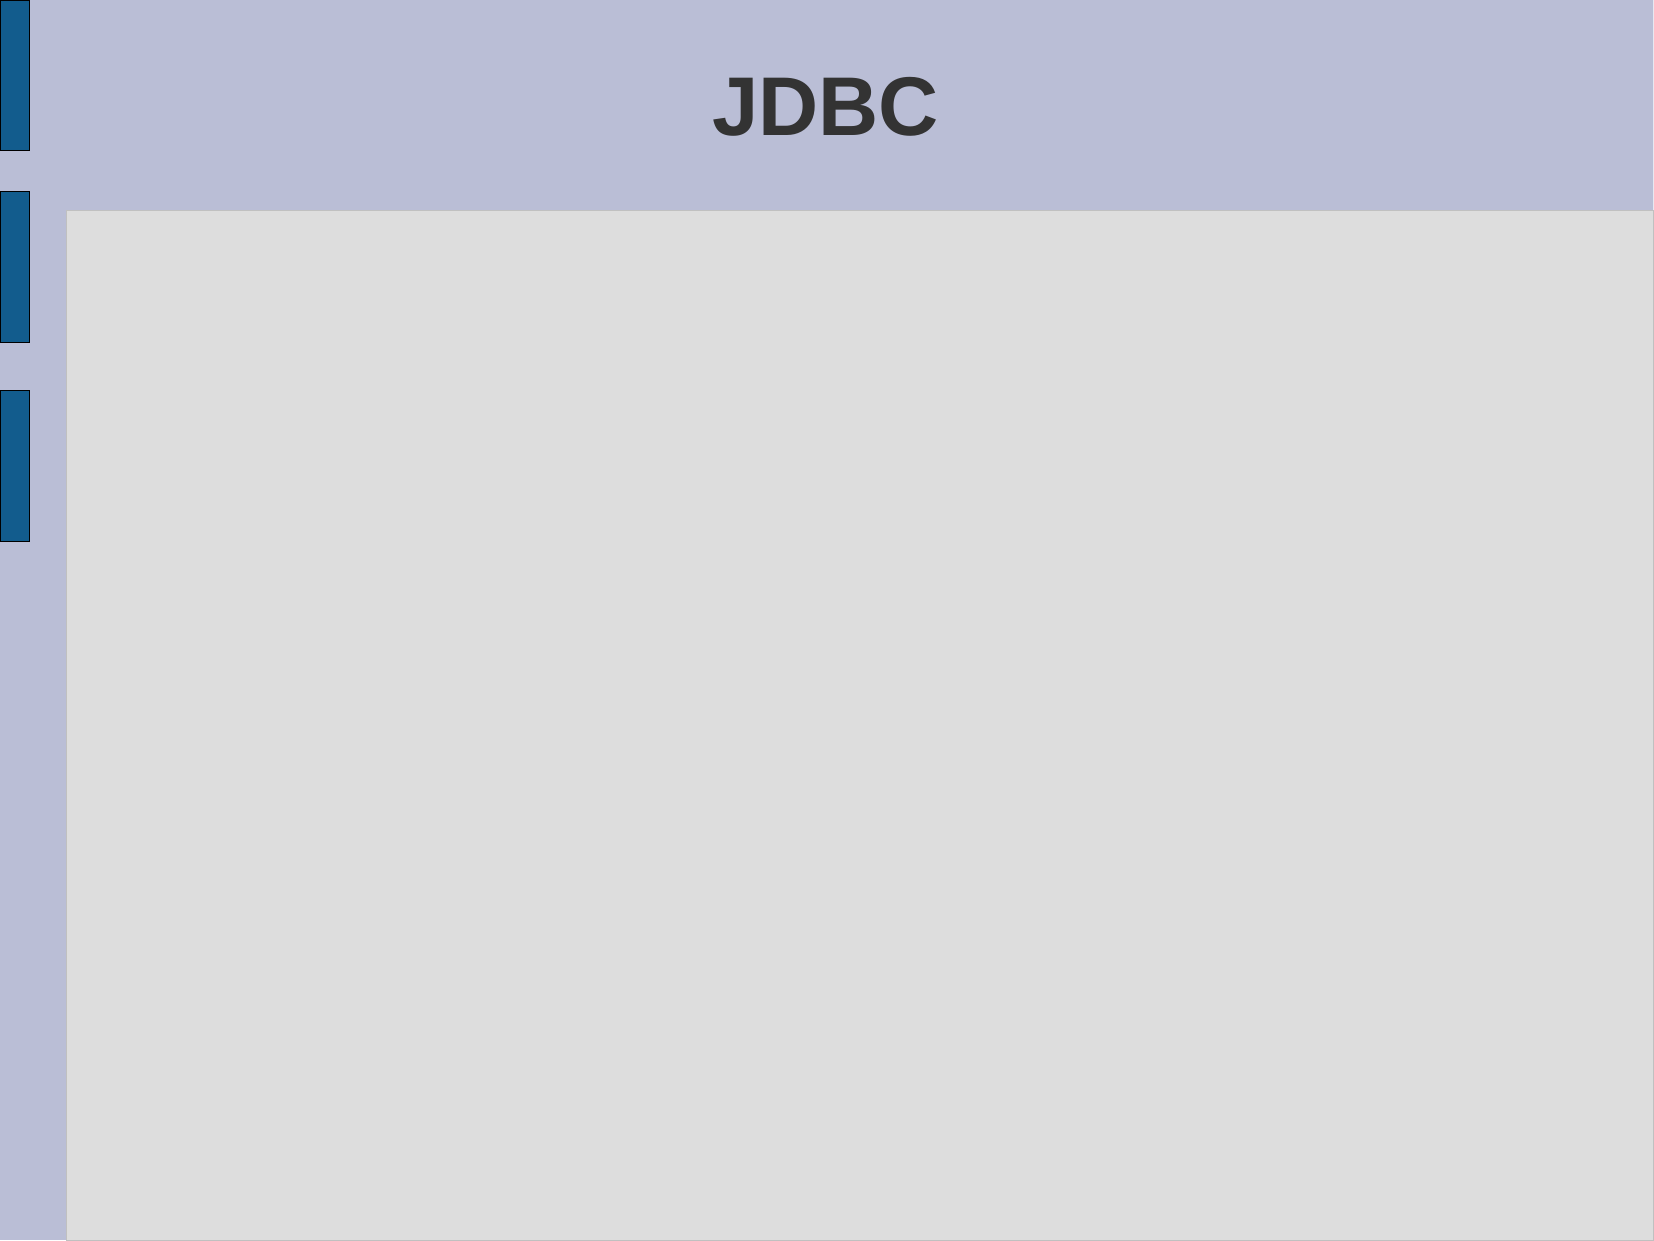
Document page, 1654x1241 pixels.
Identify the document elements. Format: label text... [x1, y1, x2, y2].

title JDBC [120, 17, 1533, 196]
